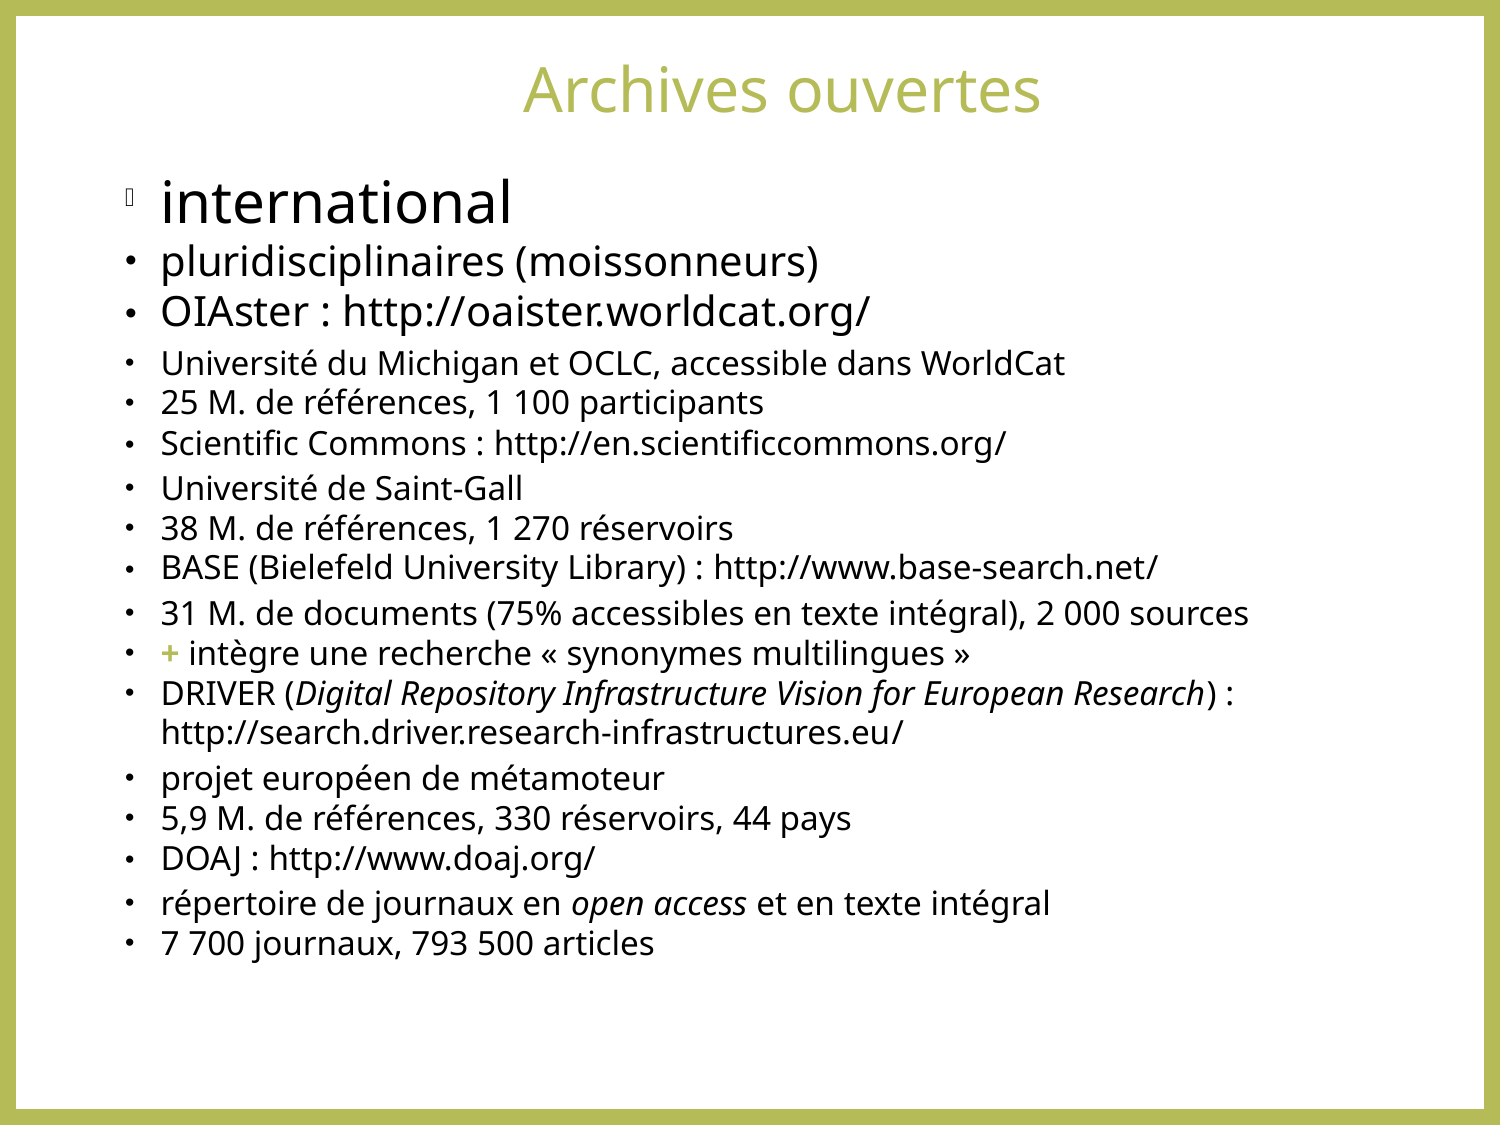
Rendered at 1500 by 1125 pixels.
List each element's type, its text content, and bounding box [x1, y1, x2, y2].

text_box [0, 0, 1500, 1125]
text_box international pluridisciplinaires (moissonneurs) OIAster : http://oaister.worldcat.org/ Université du Michigan et OCLC, accessible dans WorldCat 25 M. de références, 1 100 participants Scientific Commons : http://en.scientificcommons.org/ Université de Saint-Gall 38 M. de références, 1 270 réservoirs BASE (Bielefeld University Library) : http://www.base-search.net/ 31 M. de documents (75% accessibles en texte intégral), 2 000 sources + intègre une recherche « synonymes multilingues » DRIVER (Digital Repository Infrastructure Vision for European Research) : http://search.driver.research-infrastructures.eu/ projet européen de métamoteur 5,9 M. de références, 330 réservoirs, 44 pays DOAJ : http://www.doaj.org/ répertoire de journaux en open access et en texte intégral 7 700 journaux, 793 500 articles [75, 157, 1425, 1020]
text_box Archives ouvertes [108, 42, 1459, 161]
